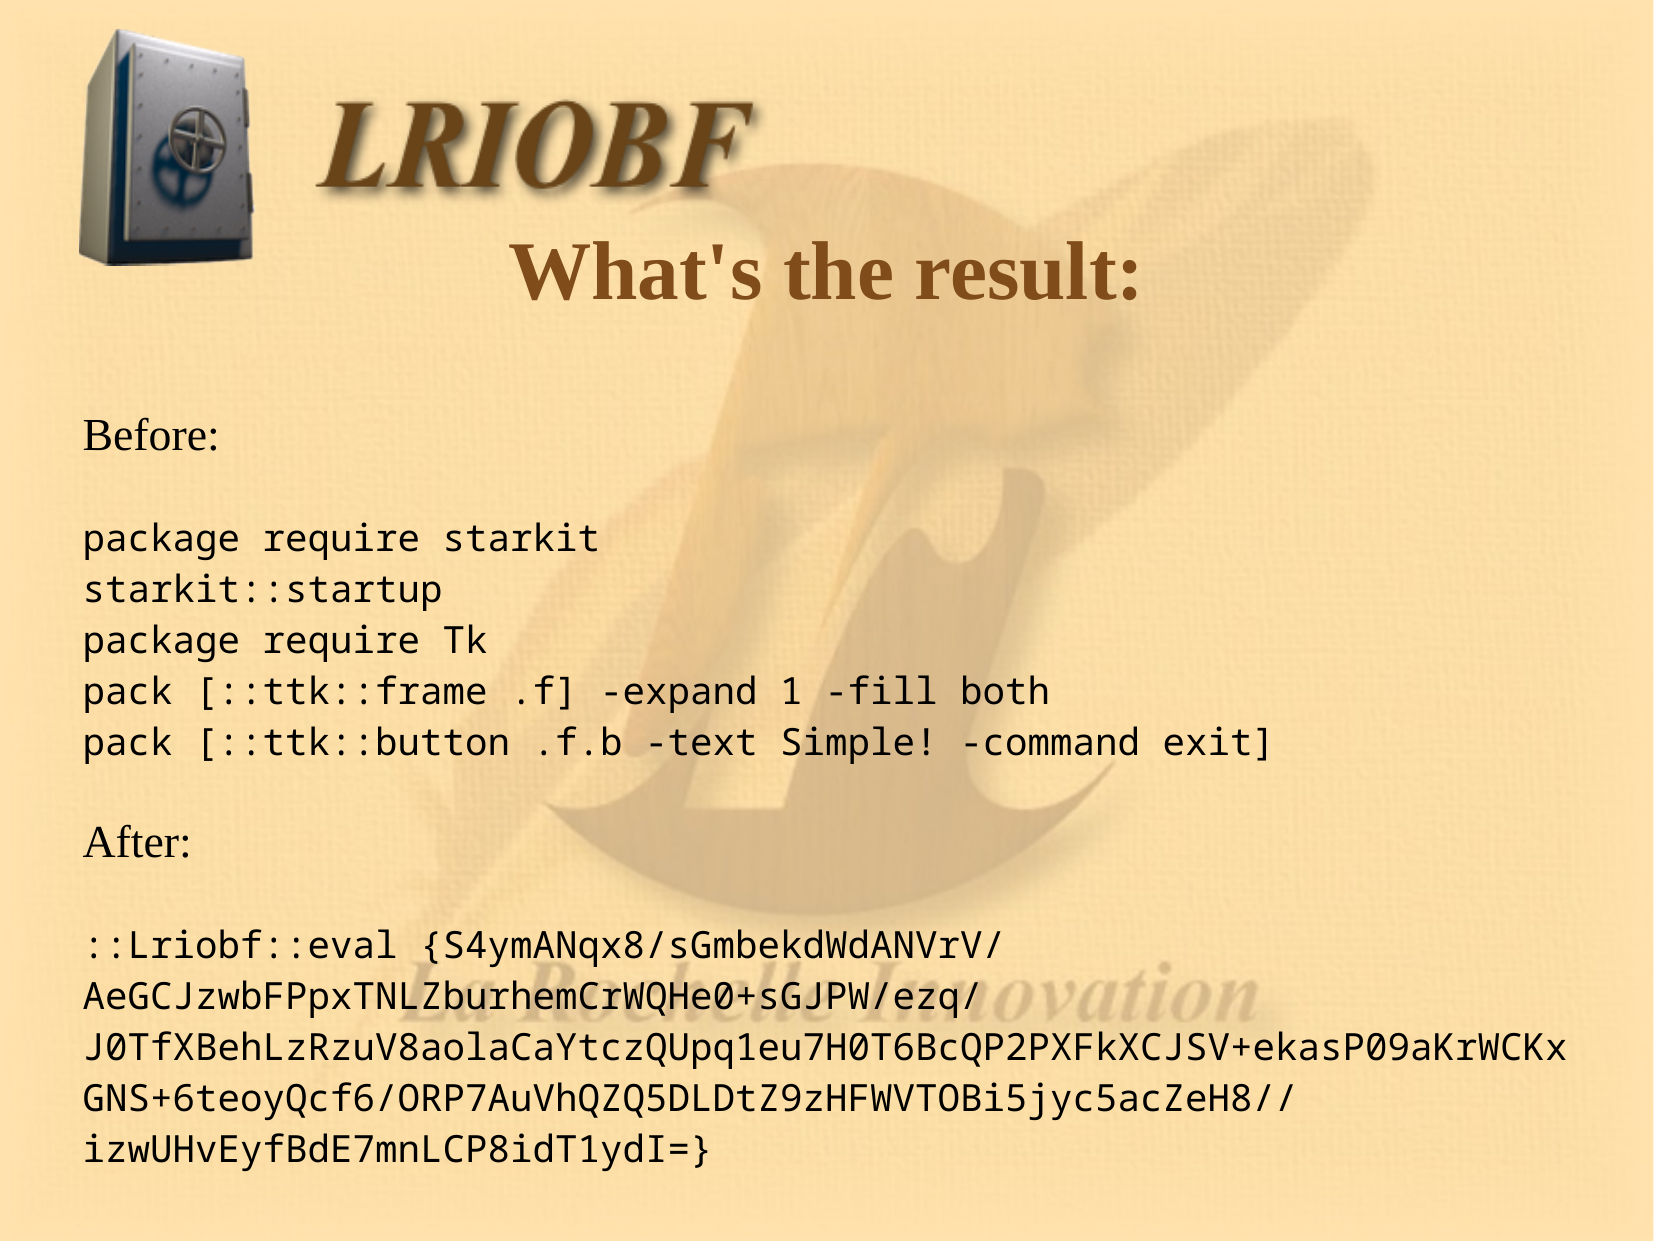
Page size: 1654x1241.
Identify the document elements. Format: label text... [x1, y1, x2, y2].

picture [0, 0, 1654, 1241]
subtitle What's the result: Before: package require starkit starkit::startup package require Tk pack [::ttk::frame .f] -expand 1 -fill both pack [::ttk::button .f.b -text Simple! -command exit] After: ::Lriobf::eval {S4ymANqx8/sGmbekdWdANVrV/AeGCJzwbFPpxTNLZburhemCrWQHe0+sGJPW/ezq/J0TfXBehLzRzuV8aolaCaYtczQUpq1eu7H0T6BcQP2PXFkXCJSV+ekasP09aKrWCKxGNS+6teoyQcf6/ORP7AuVhQZQ5DLDtZ9zHFWVTOBi5jyc5acZeH8//izwUHvEyfBdE7mnLCP8idT1ydI=} [82, 247, 1571, 1152]
